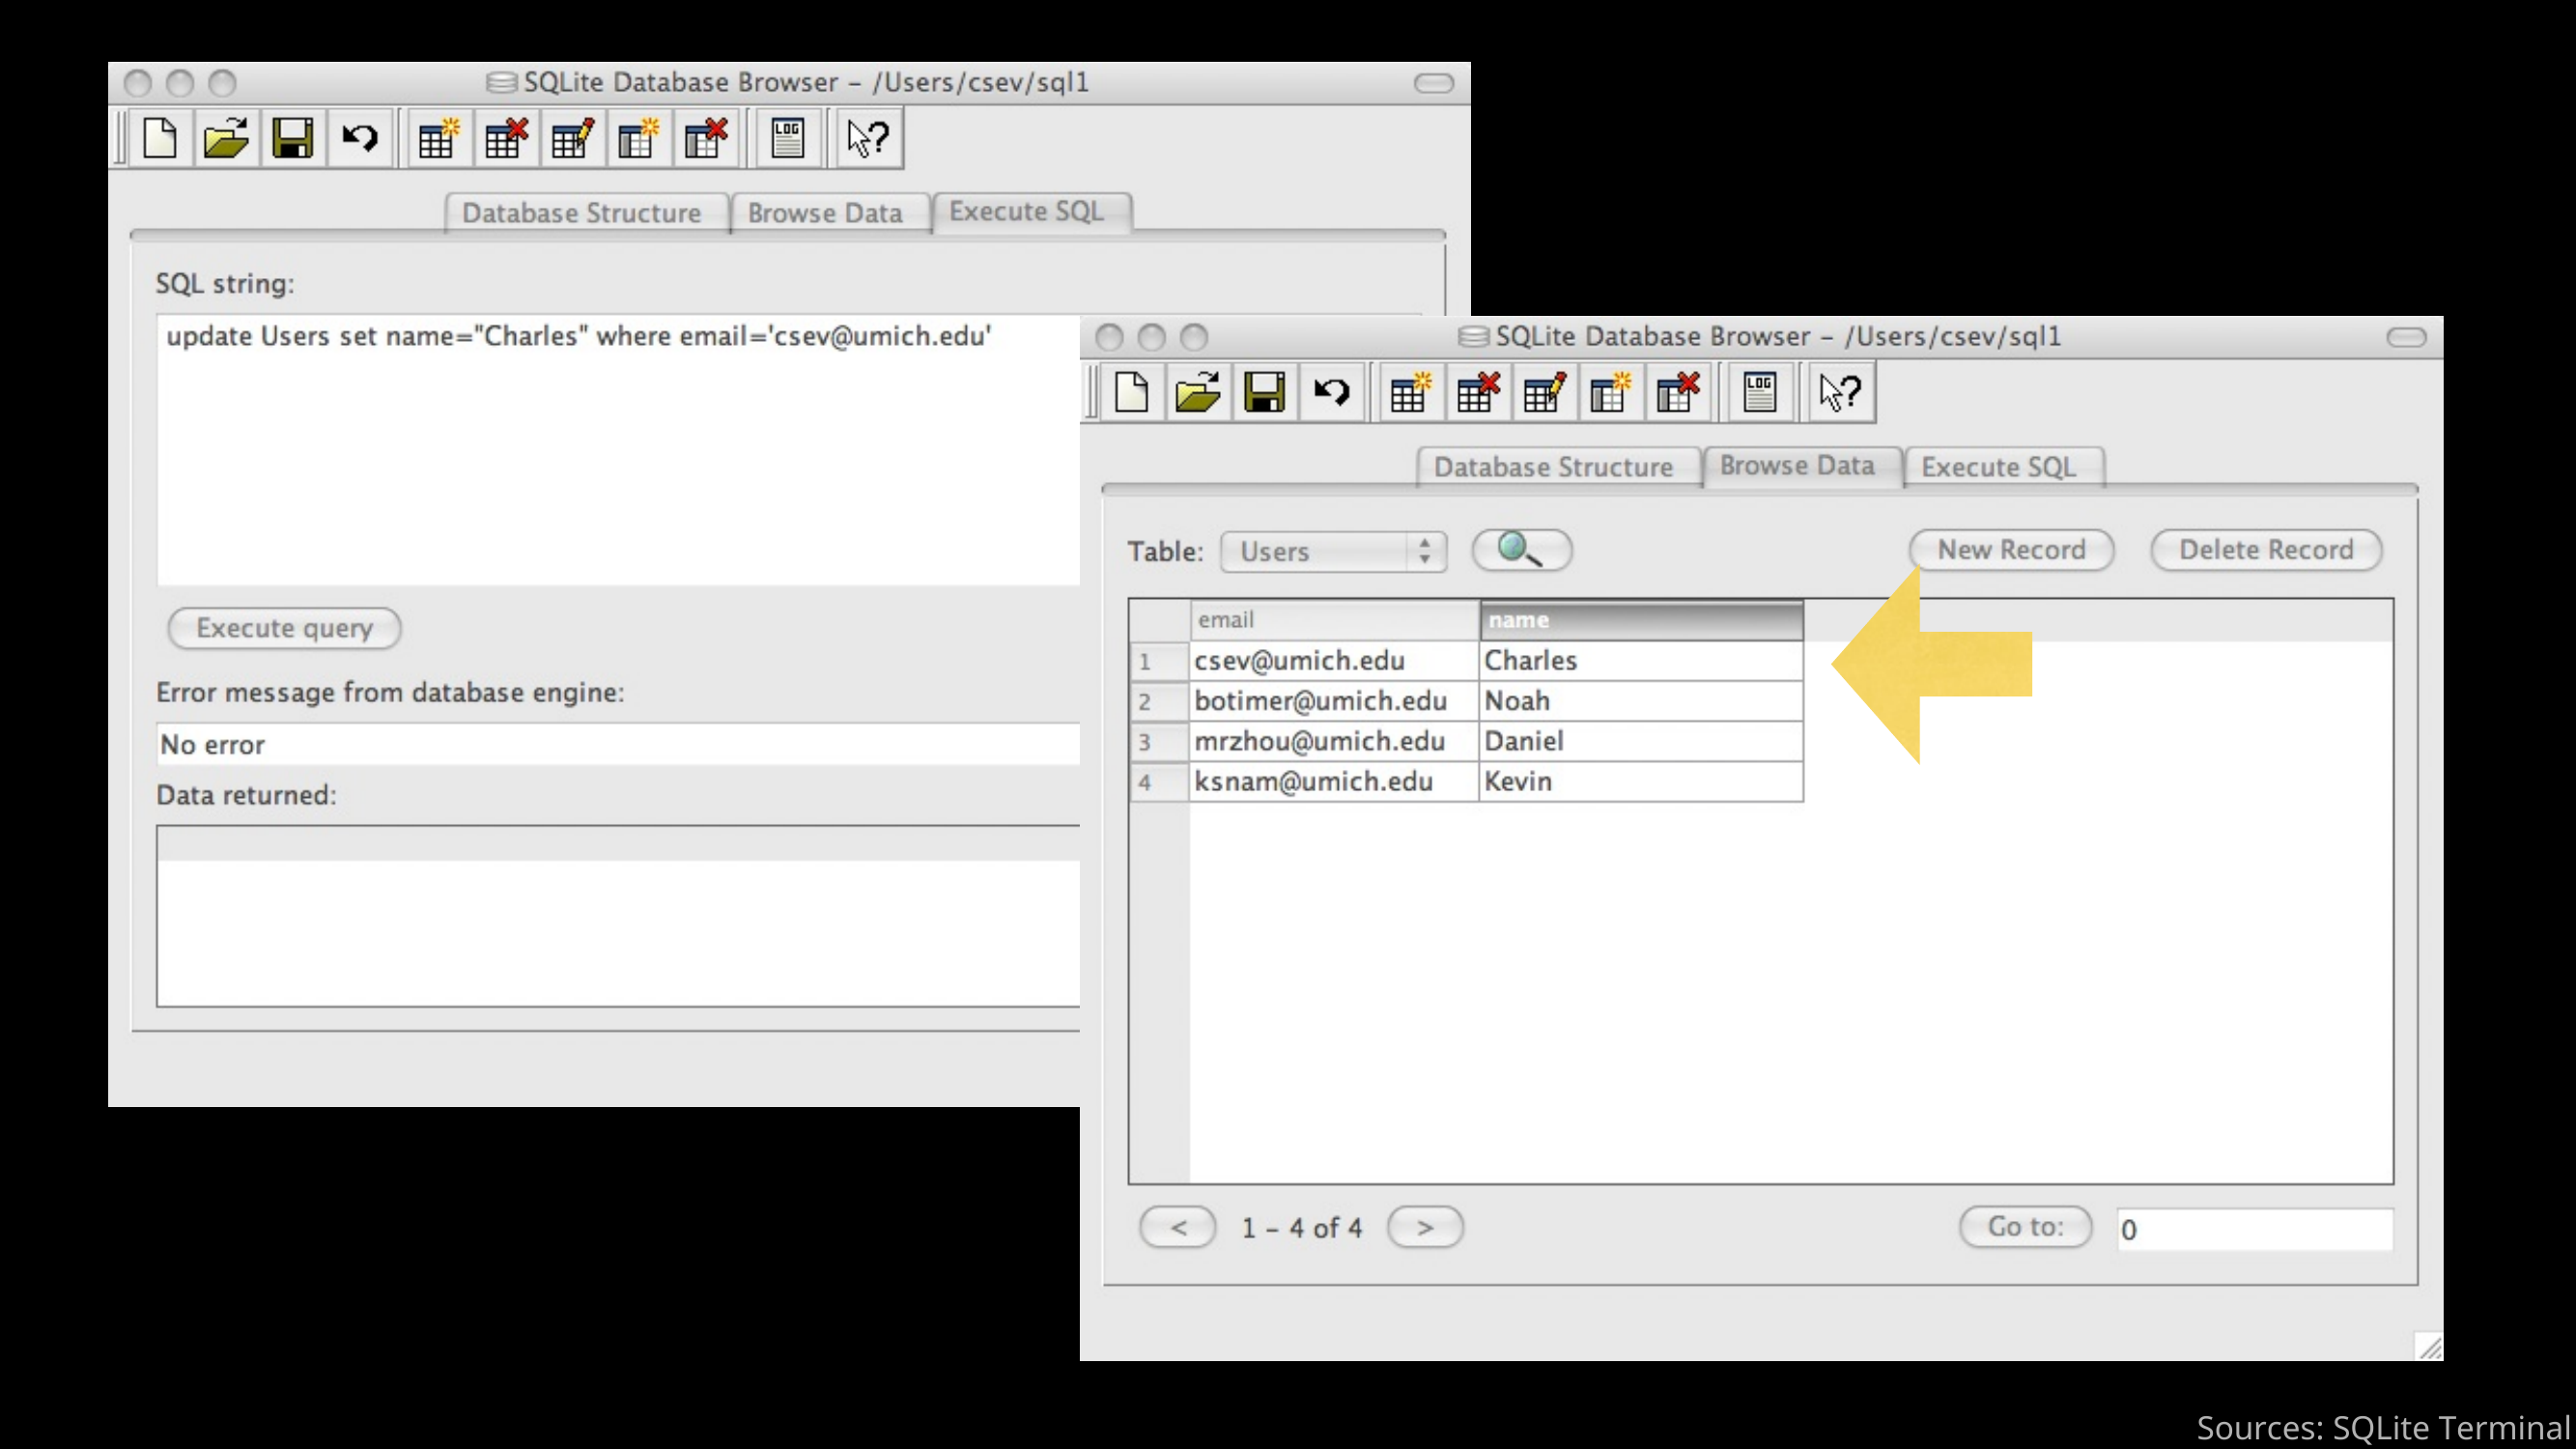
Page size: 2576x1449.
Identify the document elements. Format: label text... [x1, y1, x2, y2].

text_box Sources: SQLite Terminal [2182, 1400, 2576, 1449]
text_box [1830, 563, 2033, 765]
picture [108, 62, 2444, 1361]
